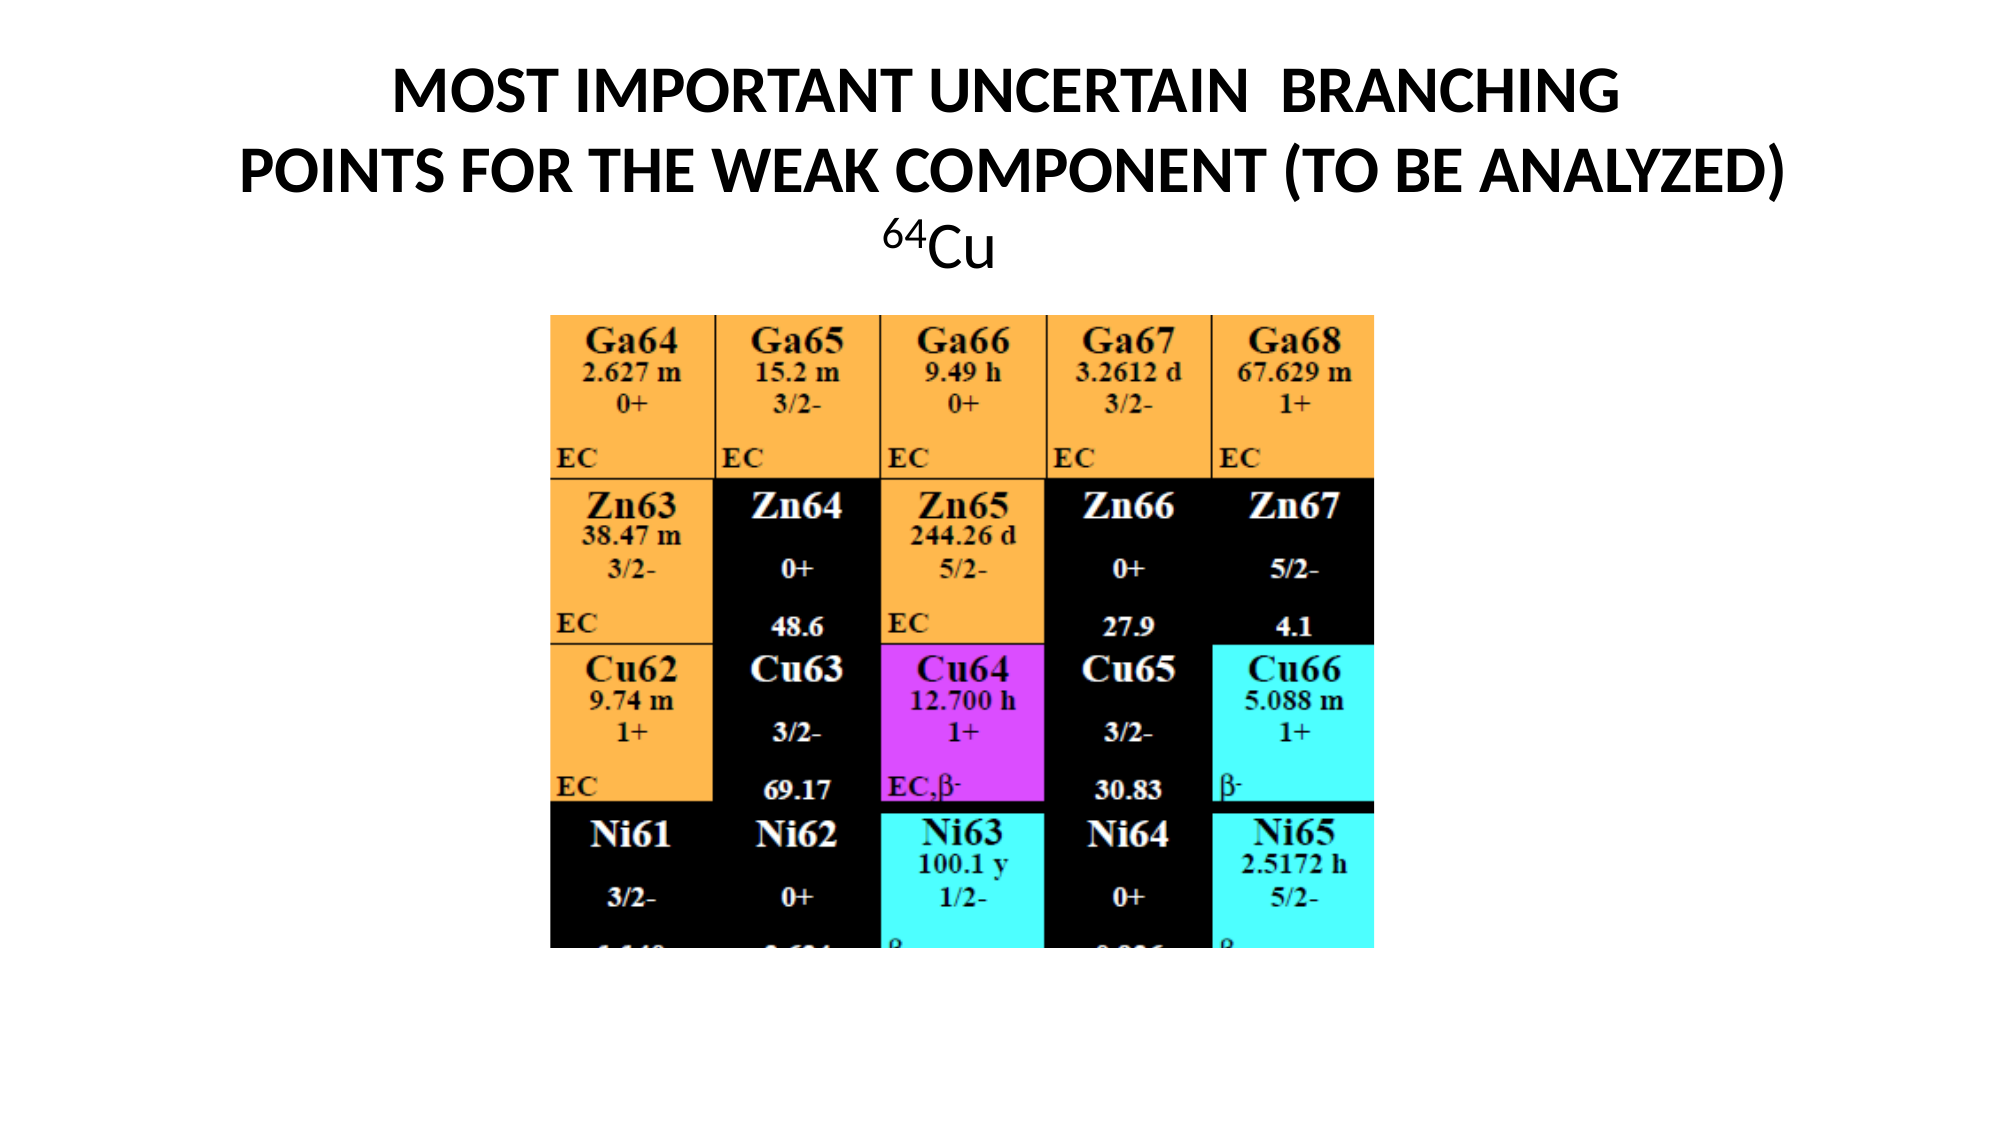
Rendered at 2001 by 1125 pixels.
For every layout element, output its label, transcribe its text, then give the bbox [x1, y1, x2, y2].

text_box 64Cu [866, 215, 1015, 291]
picture [550, 315, 1375, 948]
text_box MOST IMPORTANT UNCERTAIN BRANCHING POINTS FOR THE WEAK COMPONENT (TO BE ANALYZED) [216, 38, 1812, 215]
